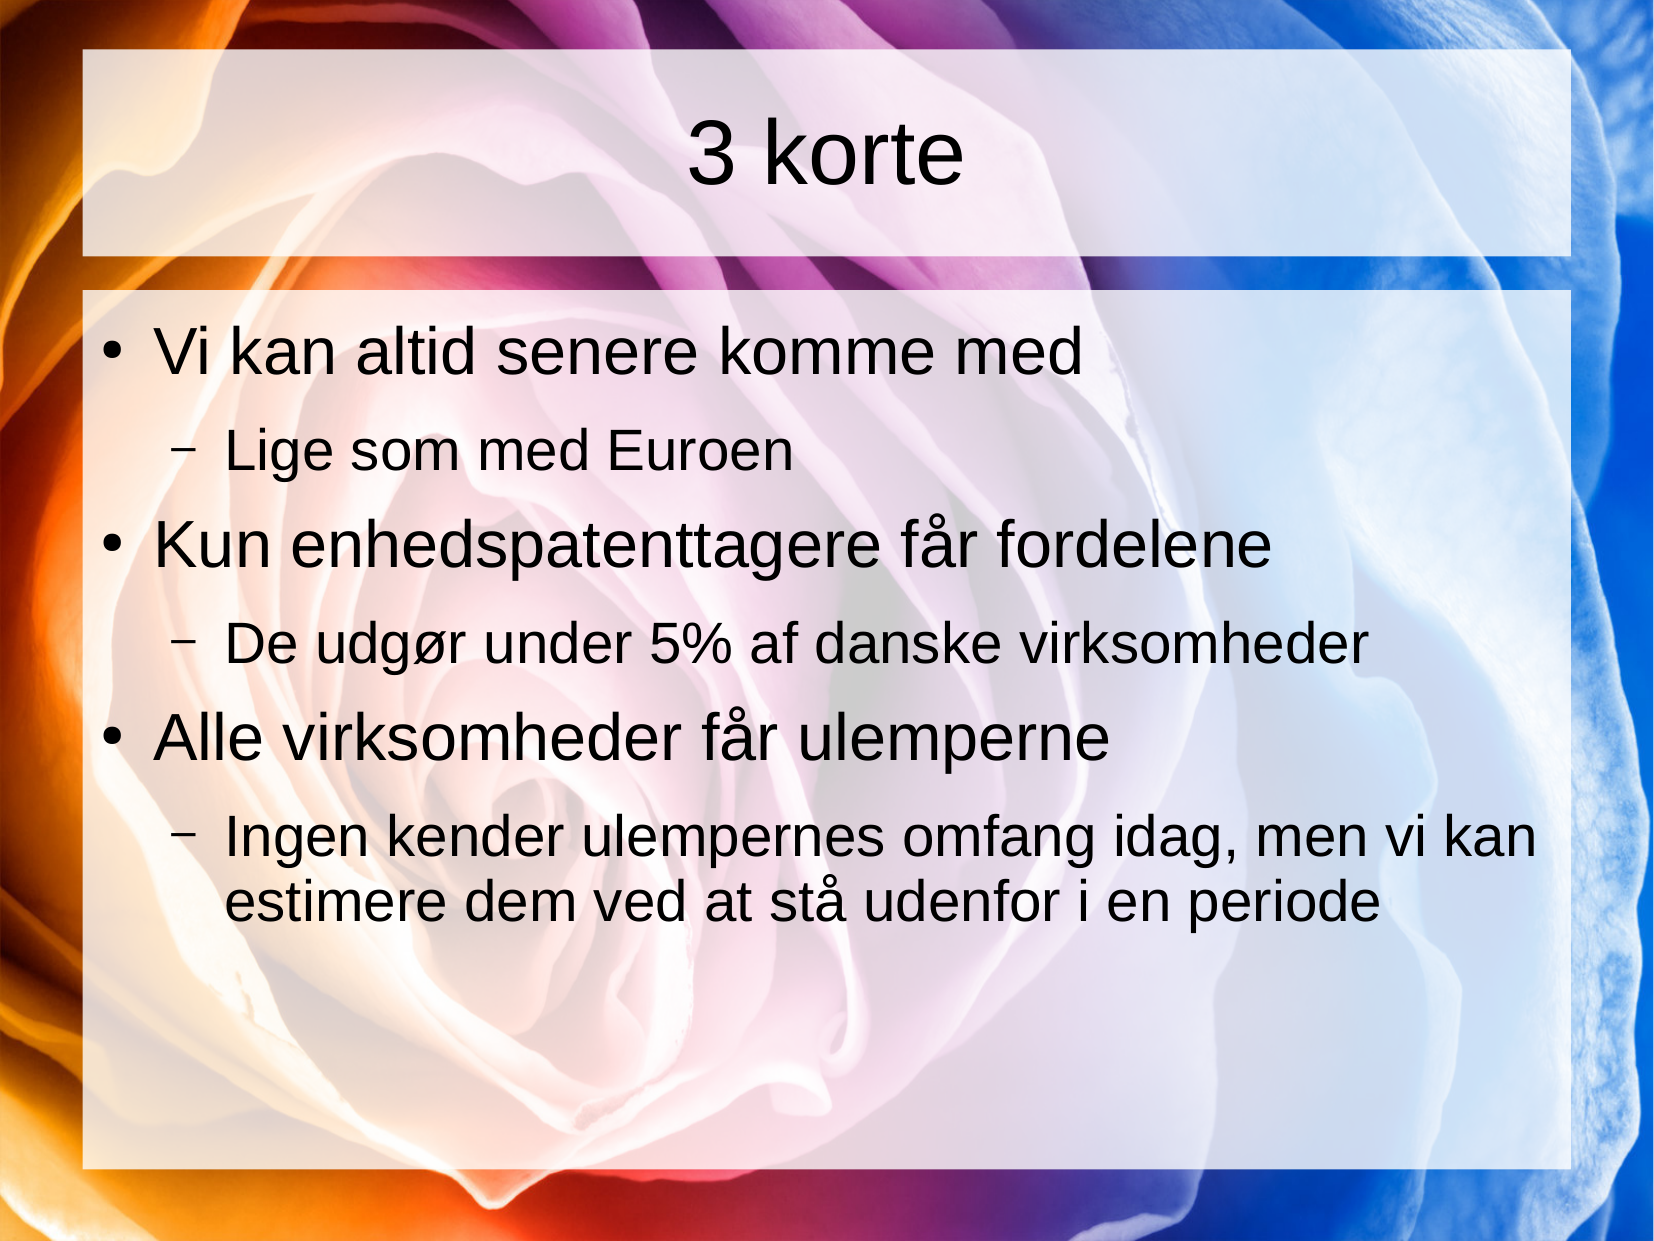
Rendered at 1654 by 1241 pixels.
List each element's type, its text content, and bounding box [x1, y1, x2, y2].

title 3 korte [82, 49, 1571, 257]
list Vi kan altid senere komme med Lige som med Euroen Kun enhedspatenttagere får fordelene De udgør under 5% af danske virksomheder Alle virksomheder får ulemperne Ingen kender ulempernes omfang idag, men vi kan estimere dem ved at stå udenfor i en periode [82, 290, 1571, 1170]
picture [0, 0, 1654, 1241]
